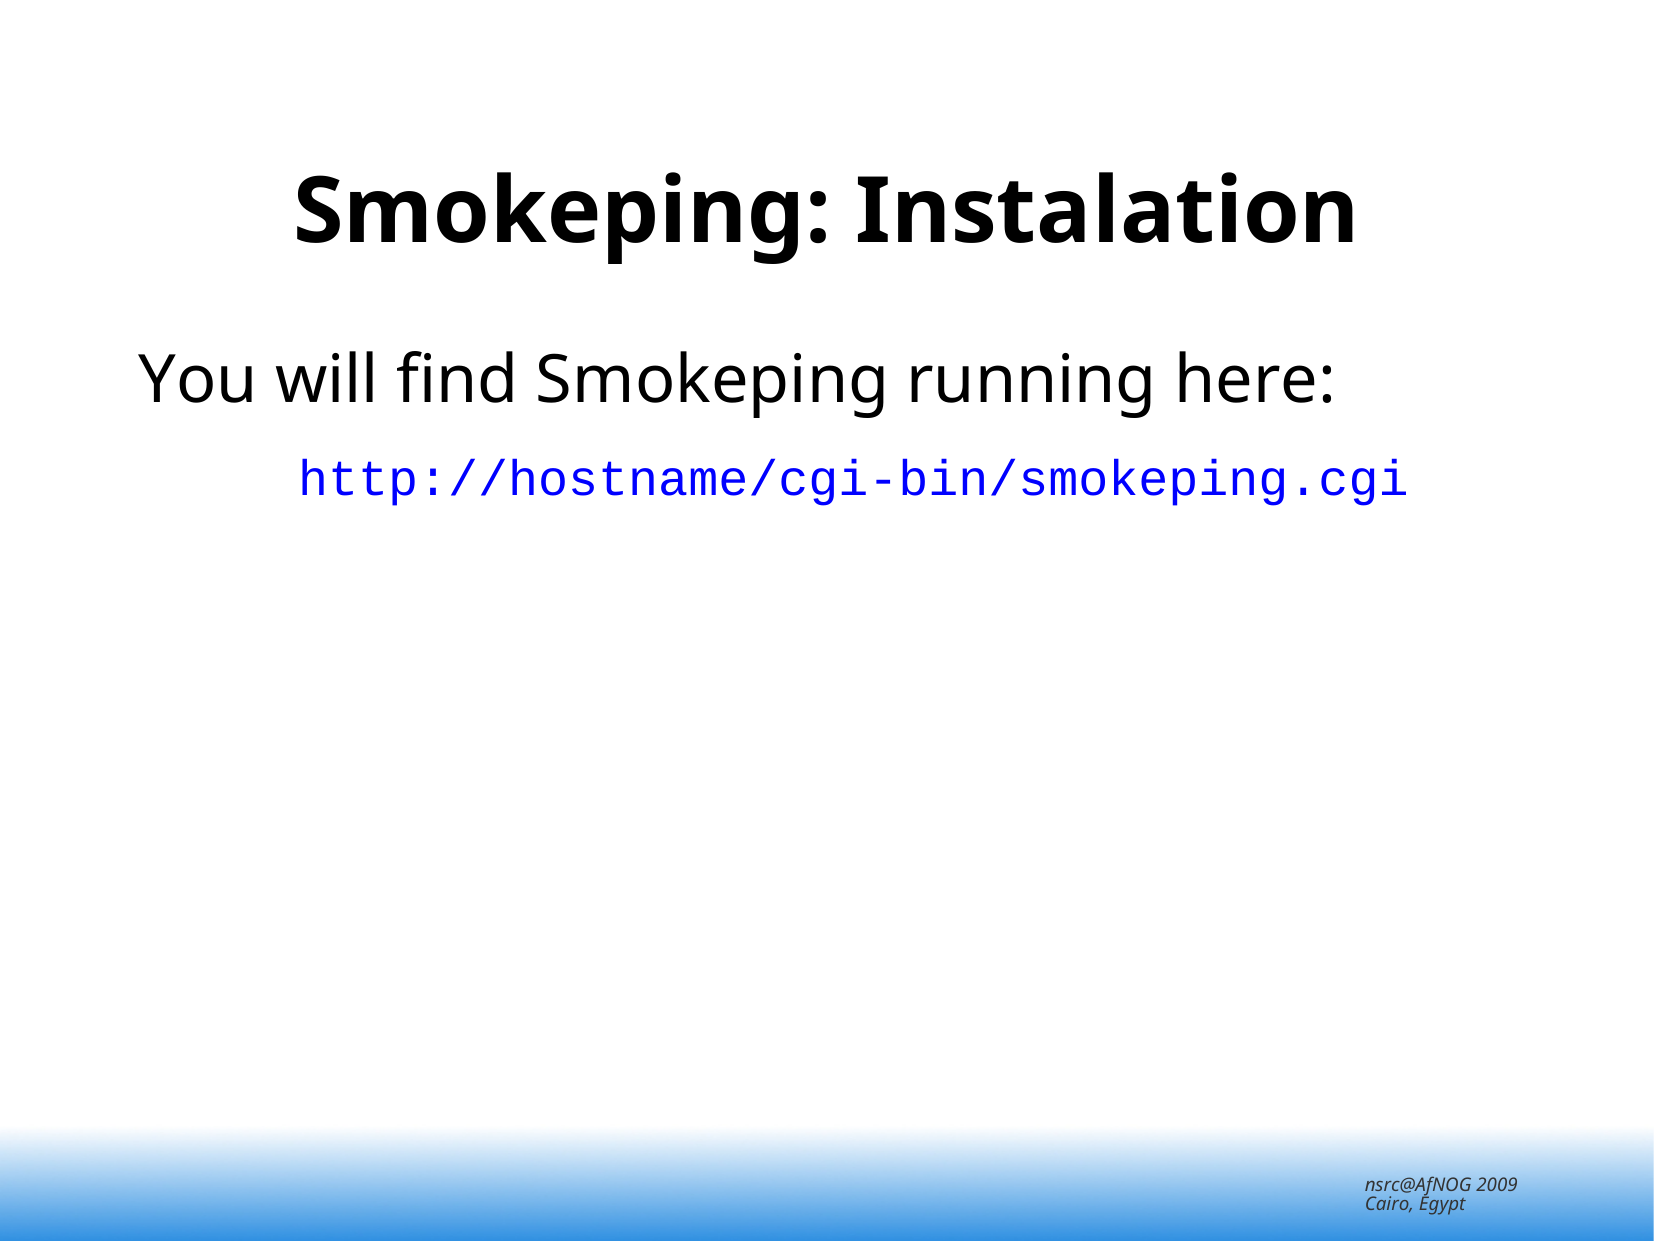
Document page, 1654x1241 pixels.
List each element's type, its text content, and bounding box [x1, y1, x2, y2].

title Smokeping: Instalation [121, 102, 1534, 311]
list You will find Smokeping running here: http://hostname/cgi-bin/smokeping.cgi [121, 327, 1559, 1117]
picture [0, 1124, 1654, 1241]
